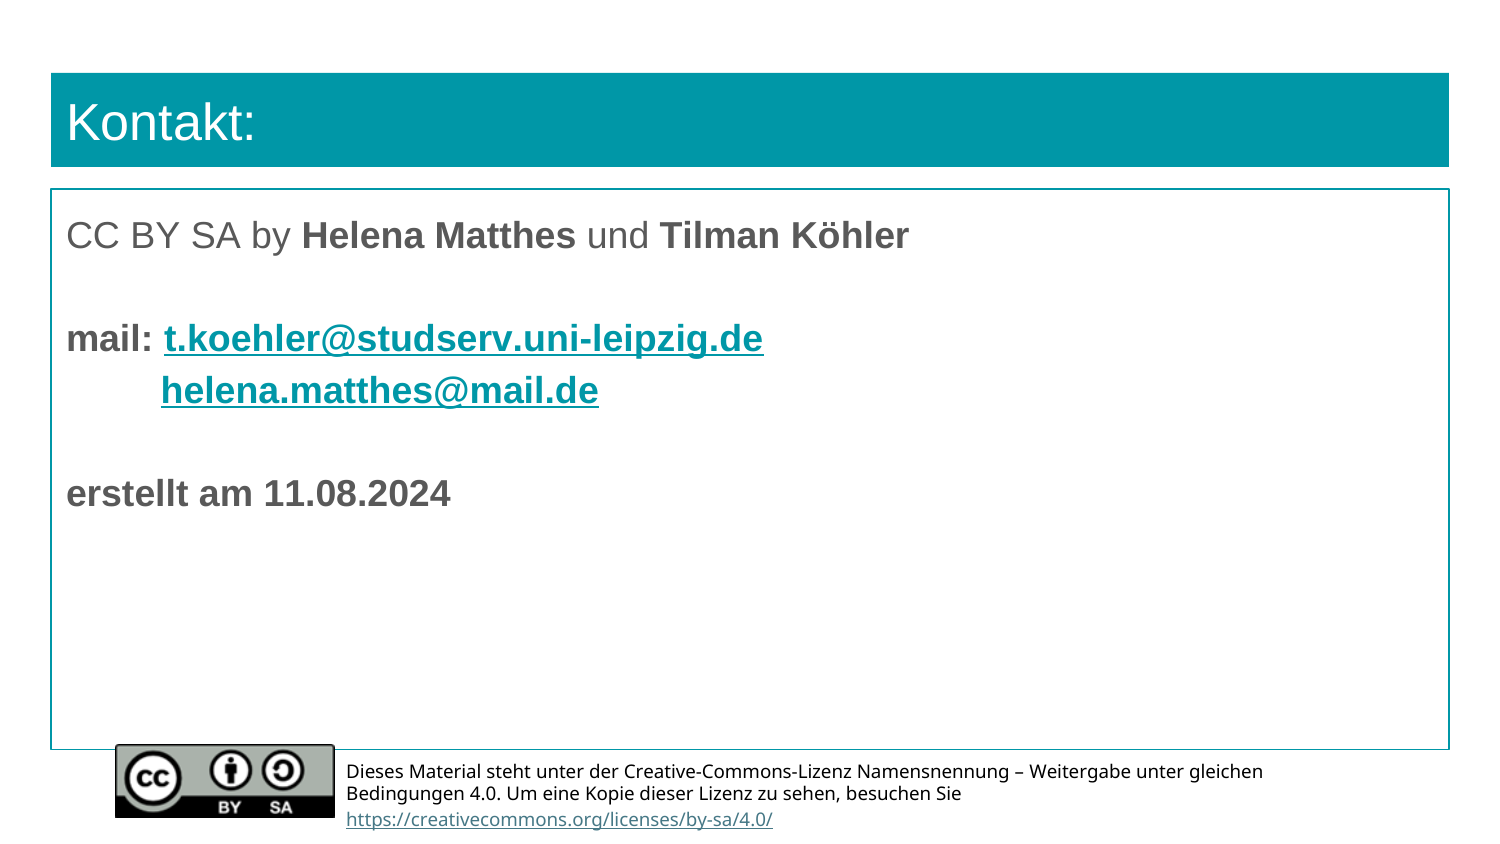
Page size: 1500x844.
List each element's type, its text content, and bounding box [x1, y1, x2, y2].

text_box Dieses Material steht unter der Creative-Commons-Lizenz Namensnennung – Weitergabe unter gleichen Bedingungen 4.0. Um eine Kopie dieser Lizenz zu sehen, besuchen Sie https://creativecommons.org/licenses/by-sa/4.0/ [331, 744, 1401, 820]
picture [115, 745, 335, 818]
title Kontakt: [51, 72, 1449, 167]
list CC BY SA by Helena Matthes und Tilman Köhler mail: t.koehler@studserv.uni-leipzig.de helena.matthes@mail.de erstellt am 11.08.2024 [51, 189, 1449, 750]
